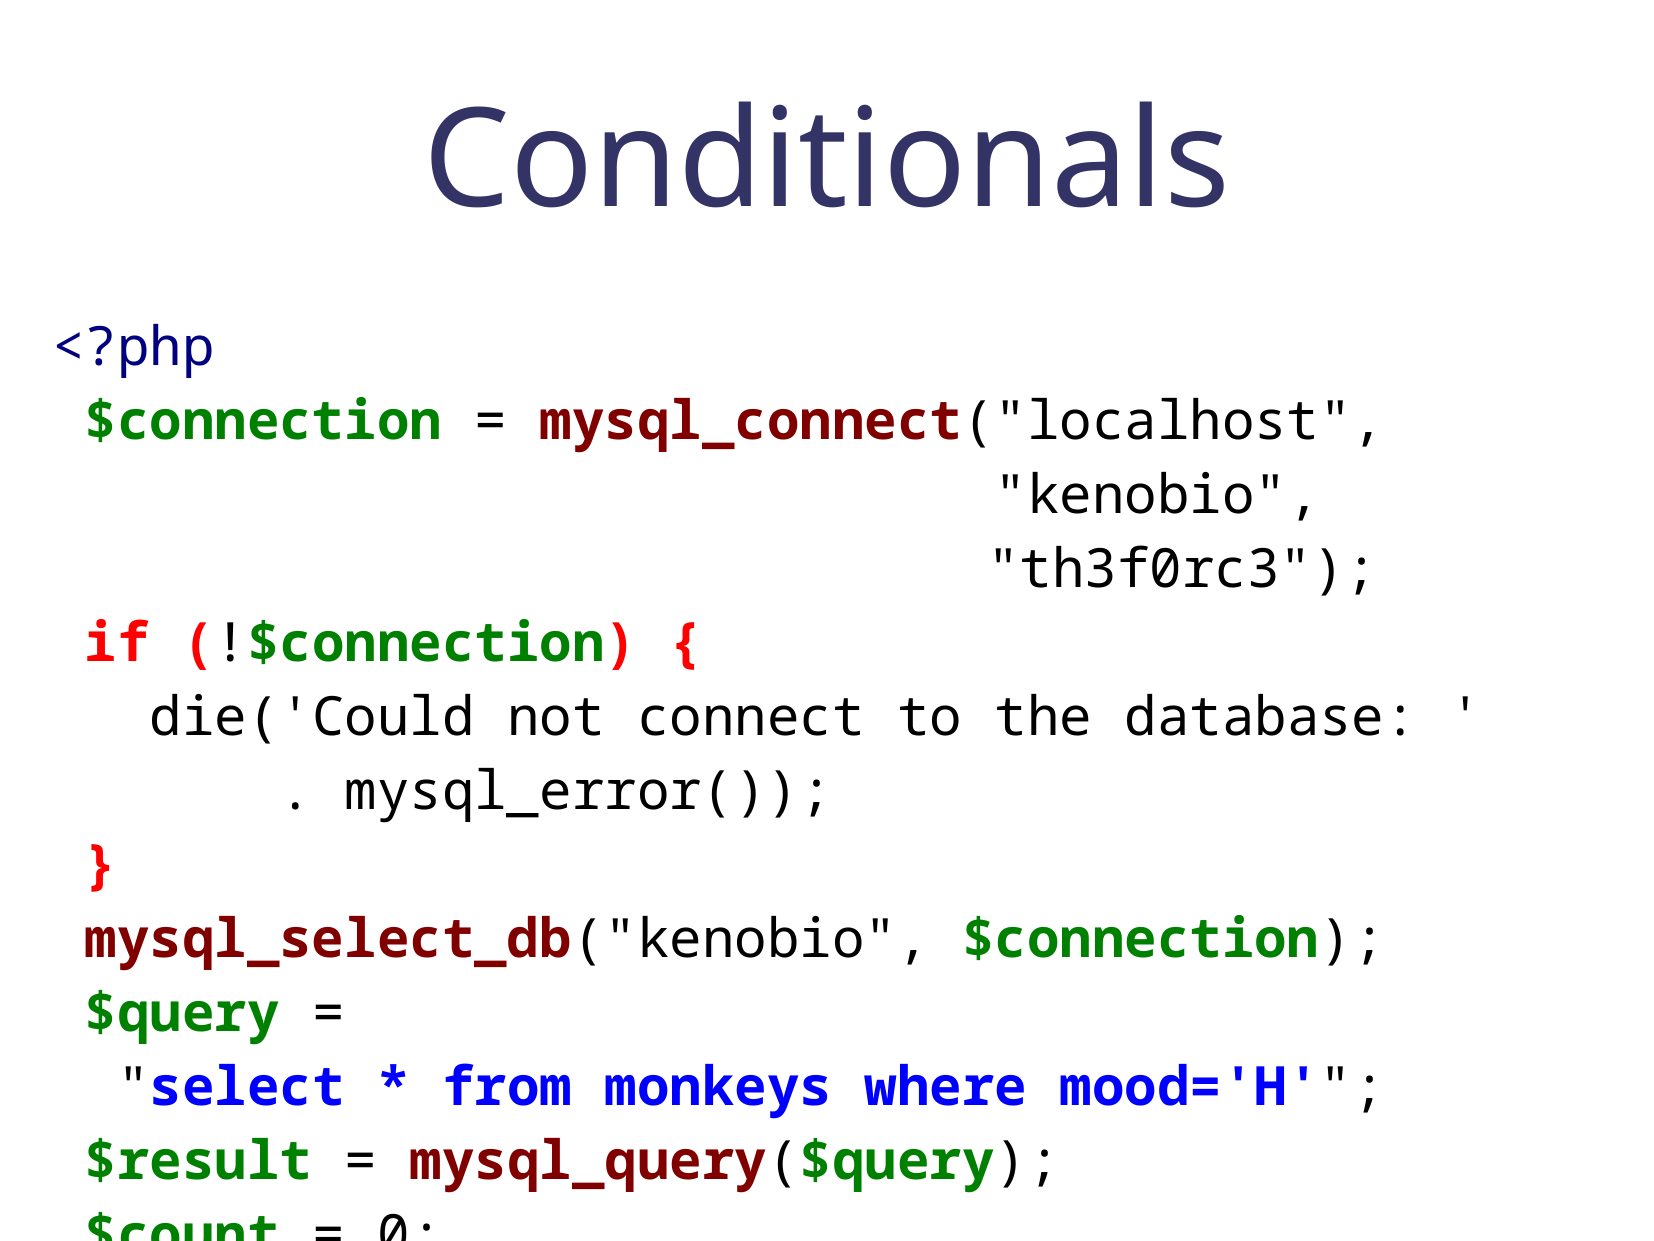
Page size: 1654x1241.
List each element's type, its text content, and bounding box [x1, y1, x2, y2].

title Conditionals [82, 56, 1571, 250]
text_box <?php $connection = mysql_connect("localhost", "kenobio", "th3f0rc3"); if (!$connection) { die('Could not connect to the database: ' . mysql_error()); } mysql_select_db("kenobio", $connection); $query = "select * from monkeys where mood='H'"; $result = mysql_query($query); $count = 0; ... [37, 300, 1654, 1241]
